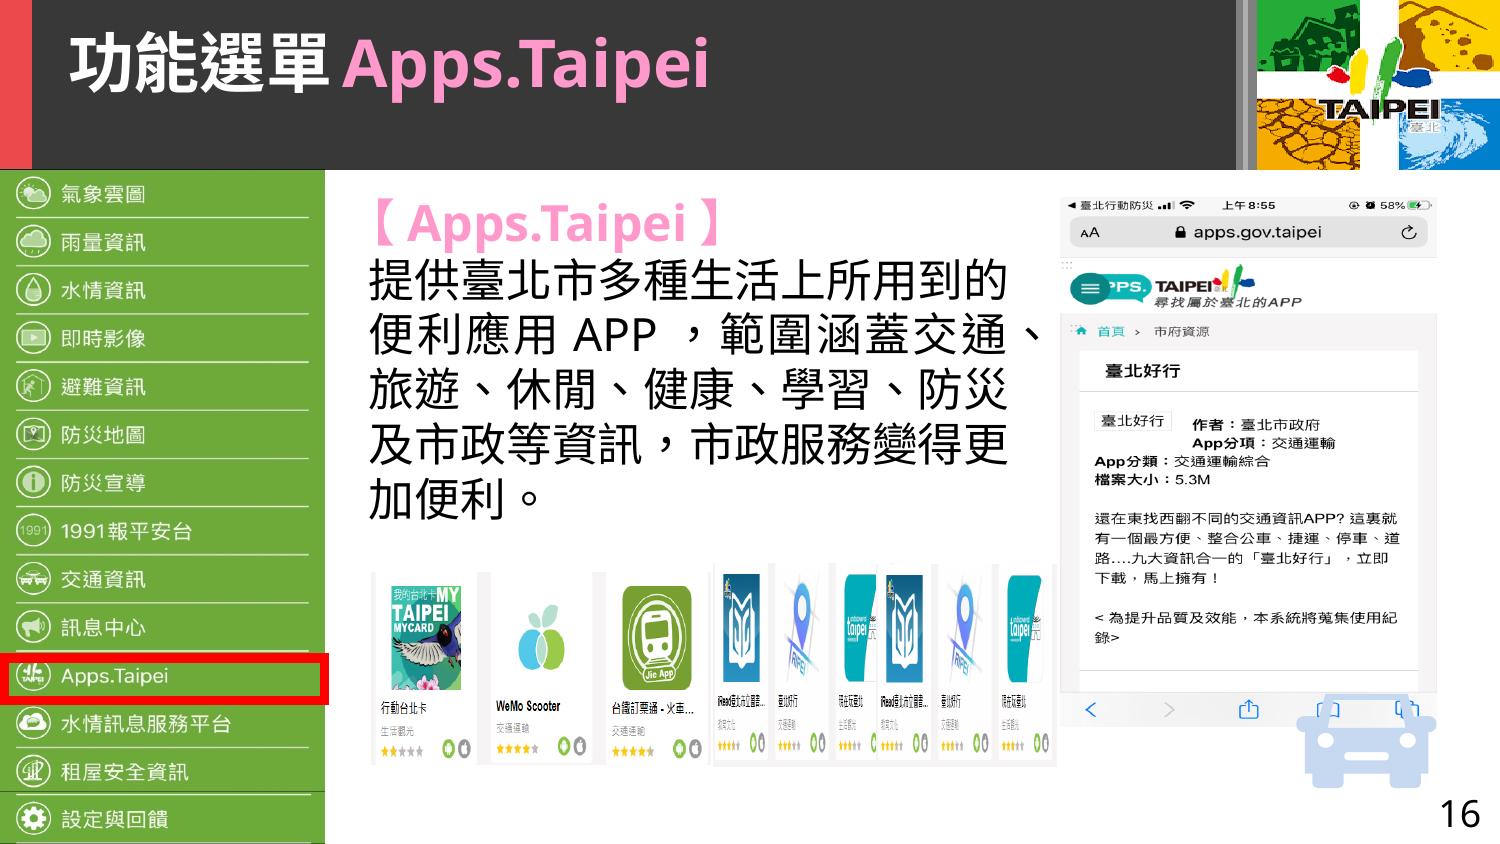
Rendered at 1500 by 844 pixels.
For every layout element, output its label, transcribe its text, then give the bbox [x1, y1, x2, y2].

picture [0, 0, 1500, 844]
list 功能選單Apps.Taipei [53, 13, 1235, 109]
picture [9, 663, 320, 696]
text_box 16 [1423, 782, 1500, 844]
text_box 【Apps.Taipei】 提供臺北市多種生活上所用到的便利應用APP，範圍涵蓋交通、旅遊、休閒、健康、學習、防災及市政等資訊，市政服務變得更加便利。 [330, 183, 1034, 538]
text_box [1296, 693, 1437, 789]
